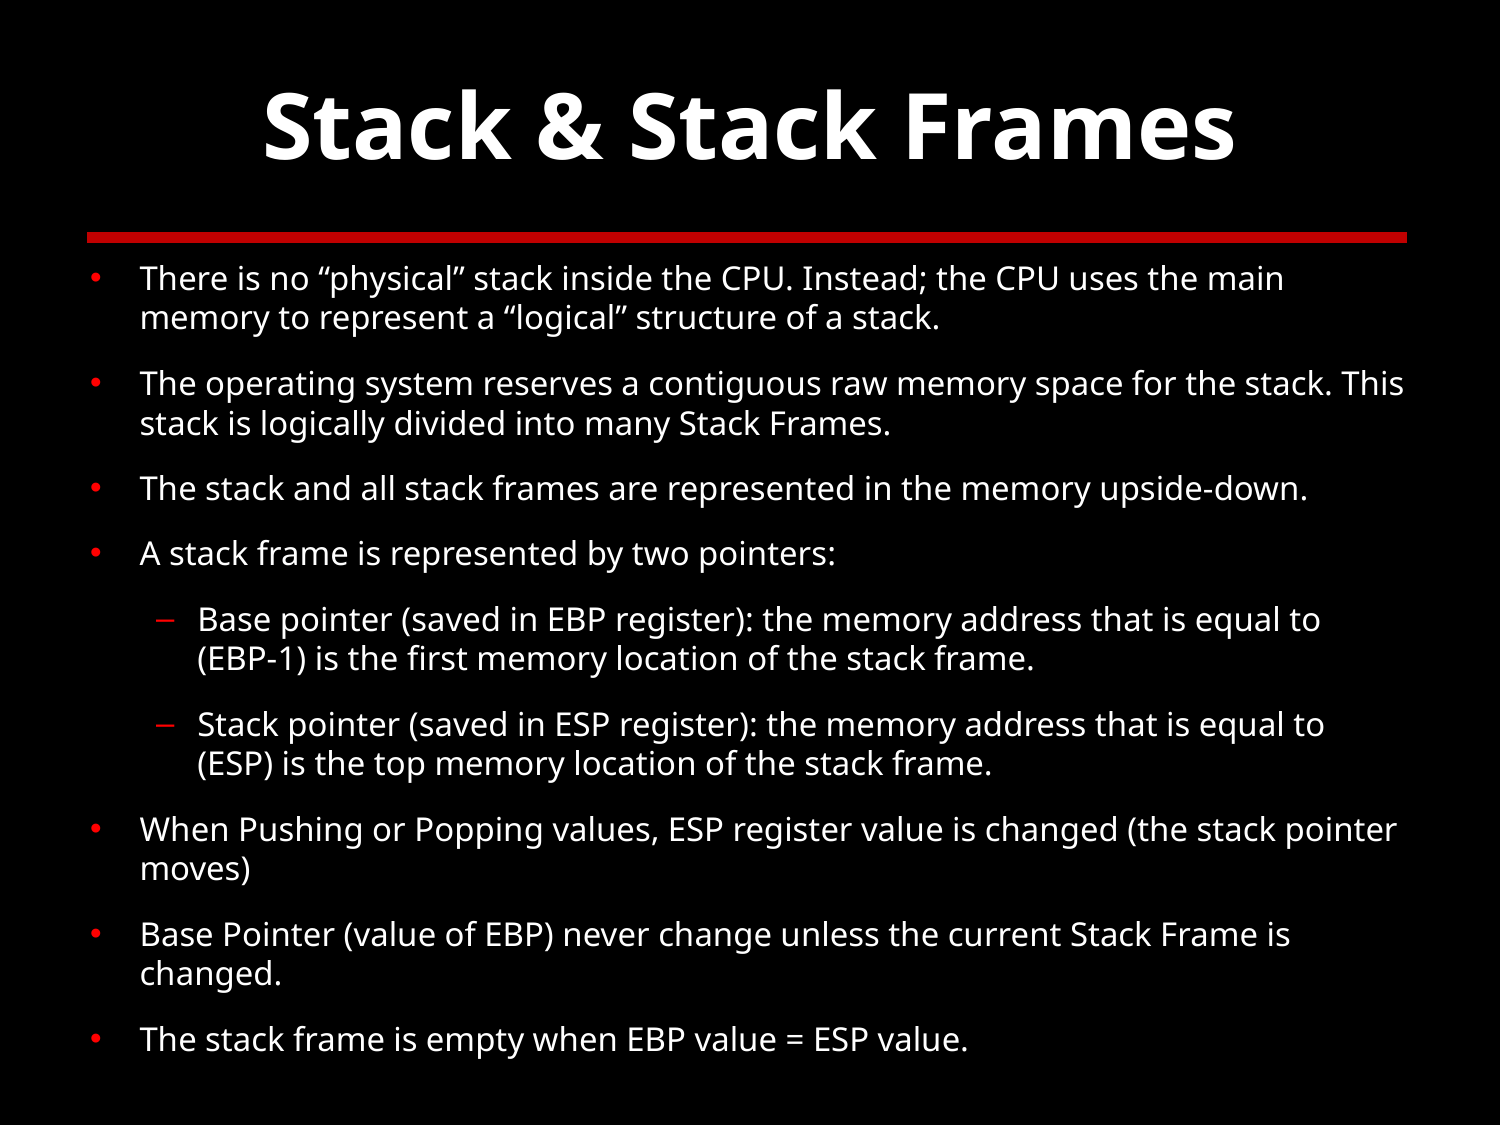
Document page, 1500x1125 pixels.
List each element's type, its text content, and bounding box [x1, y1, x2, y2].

title Stack & Stack Frames [75, 45, 1425, 200]
list There is no “physical” stack inside the CPU. Instead; the CPU uses the main memory to represent a “logical” structure of a stack. The operating system reserves a contiguous raw memory space for the stack. This stack is logically divided into many Stack Frames. The stack and all stack frames are represented in the memory upside-down. A stack frame is represented by two pointers: Base pointer (saved in EBP register): the memory address that is equal to (EBP-1) is the first memory location of the stack frame. Stack pointer (saved in ESP register): the memory address that is equal to (ESP) is the top memory location of the stack frame. When Pushing or Popping values, ESP register value is changed (the stack pointer moves) Base Pointer (value of EBP) never change unless the current Stack Frame is changed. The stack frame is empty when EBP value = ESP value. [75, 249, 1425, 1075]
